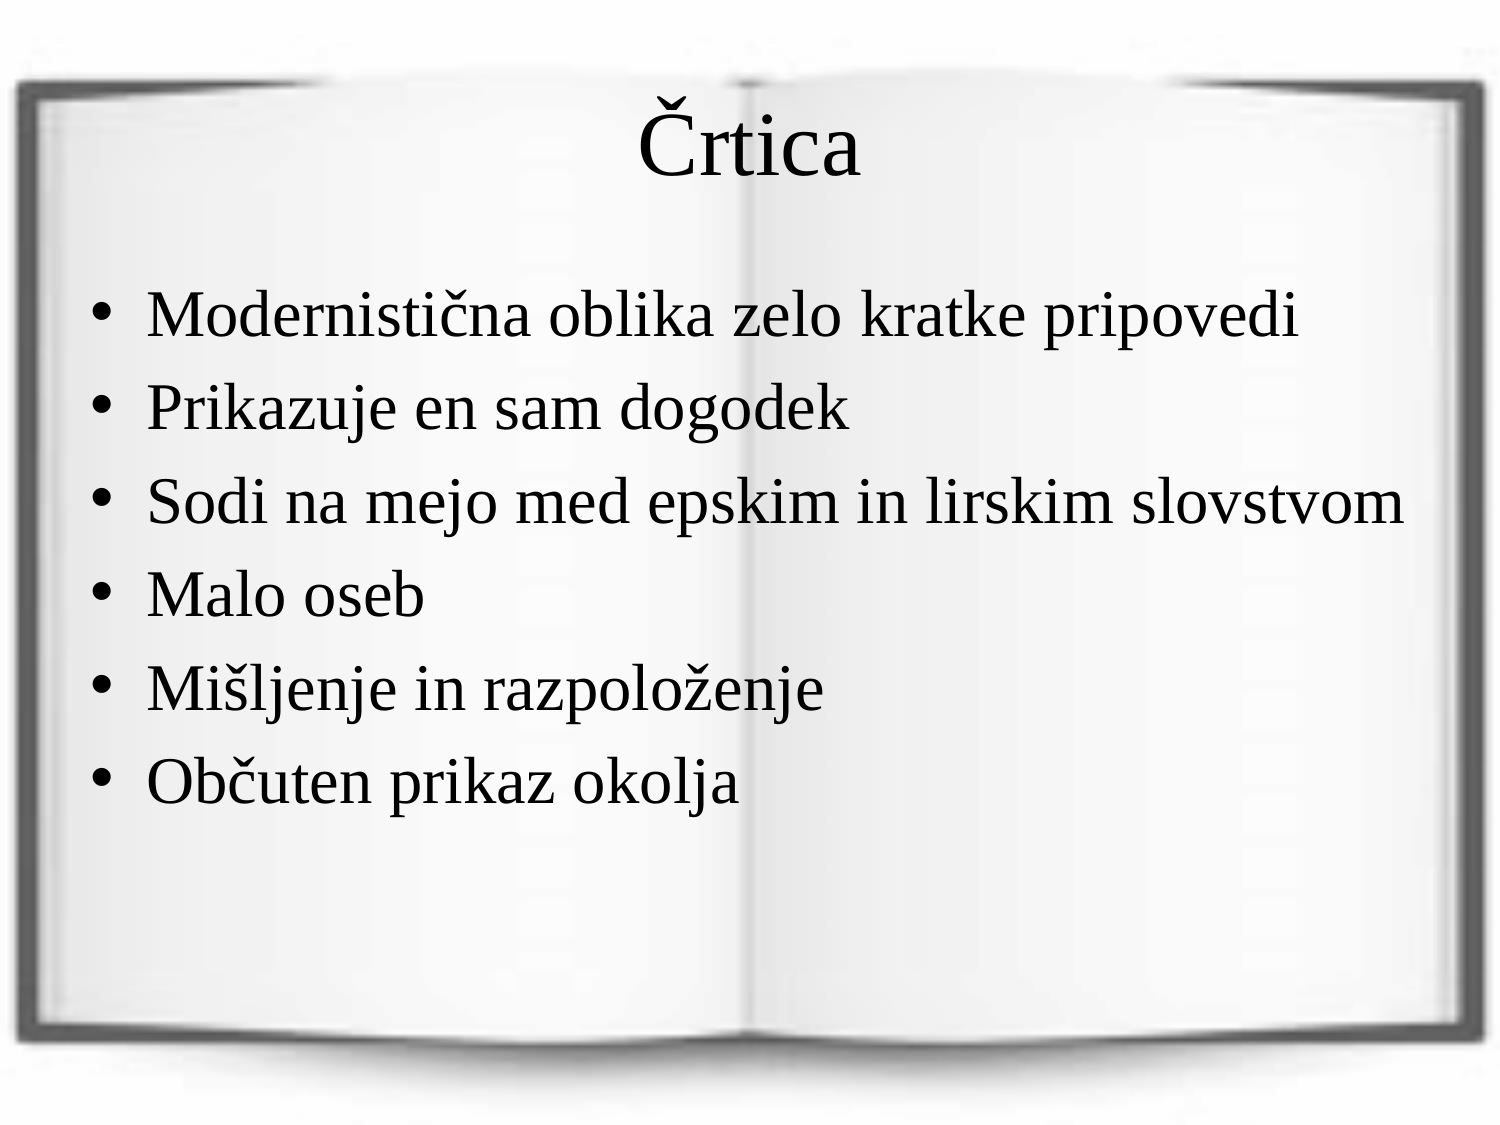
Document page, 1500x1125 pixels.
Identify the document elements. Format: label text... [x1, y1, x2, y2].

title Črtica [75, 45, 1425, 233]
picture [0, 0, 1500, 1125]
list Modernistična oblika zelo kratke pripovedi Prikazuje en sam dogodek Sodi na mejo med epskim in lirskim slovstvom Malo oseb Mišljenje in razpoloženje Občuten prikaz okolja [75, 262, 1425, 1005]
